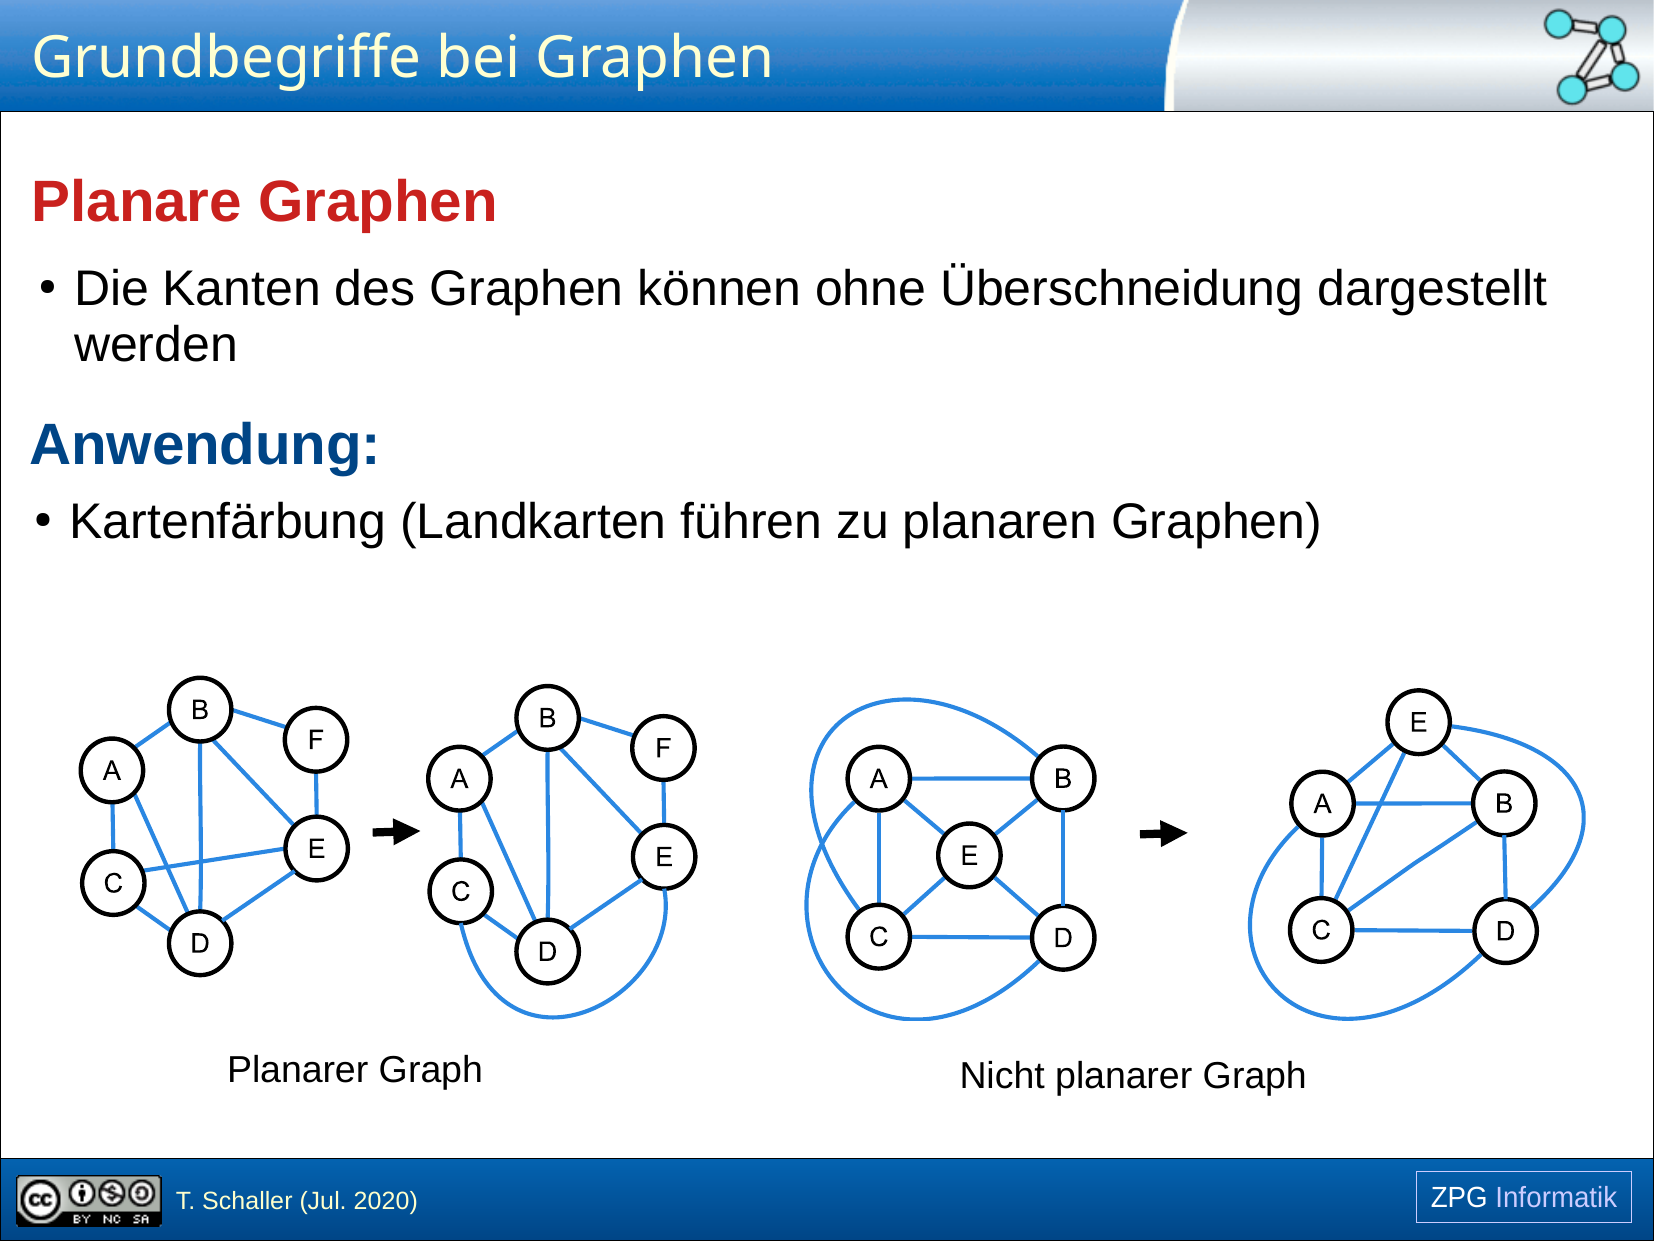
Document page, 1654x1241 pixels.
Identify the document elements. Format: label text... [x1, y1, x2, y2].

text_box Planarer Graph [212, 1040, 590, 1098]
picture [16, 1175, 162, 1227]
picture [78, 675, 1586, 1021]
text_box Planare Graphen [31, 168, 900, 235]
text_box Kartenfärbung (Landkarten führen zu planaren Graphen) [34, 493, 1368, 840]
text_box Die Kanten des Graphen können ohne Überschneidung dargestellt werden [38, 260, 1570, 607]
picture [0, 0, 1654, 111]
text_box Anwendung: [29, 411, 38, 478]
text_box Nicht planarer Graph [944, 1046, 1368, 1104]
title Grundbegriffe bei Graphen [31, 16, 1151, 94]
